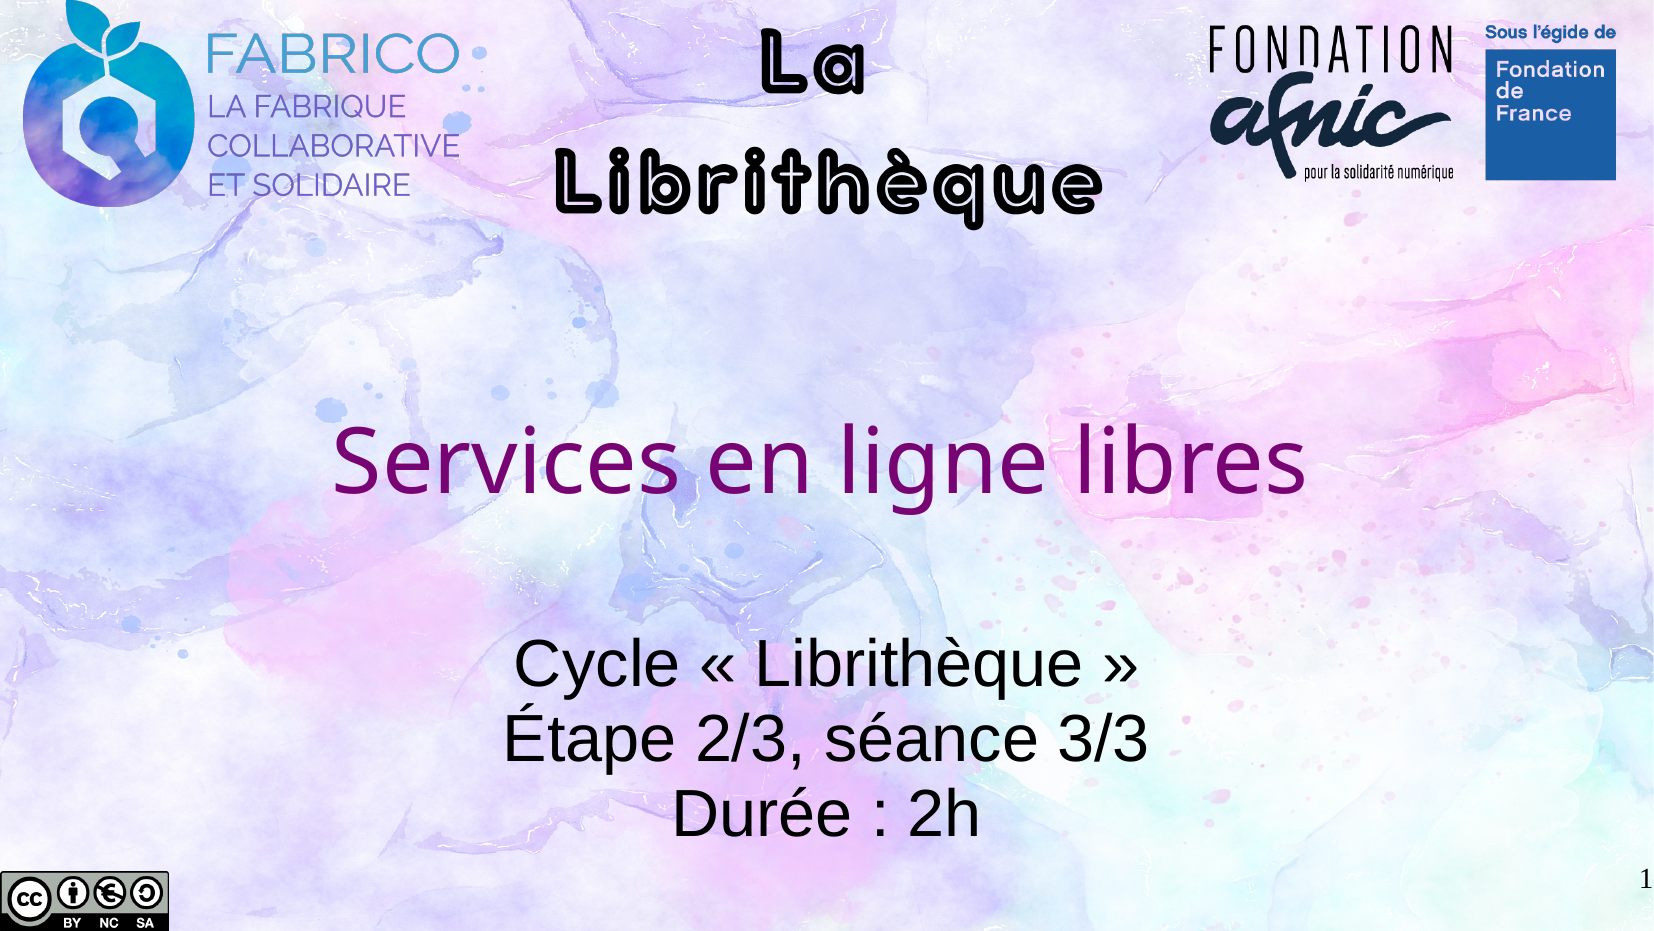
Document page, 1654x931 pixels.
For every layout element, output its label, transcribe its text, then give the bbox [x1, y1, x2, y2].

title Services en ligne libres [76, 295, 1565, 621]
picture [0, 871, 169, 931]
subtitle Cycle « Librithèque » Étape 2/3, séance 3/3 Durée : 2h [88, 626, 1565, 851]
picture [23, 0, 459, 207]
picture [479, 0, 1653, 295]
